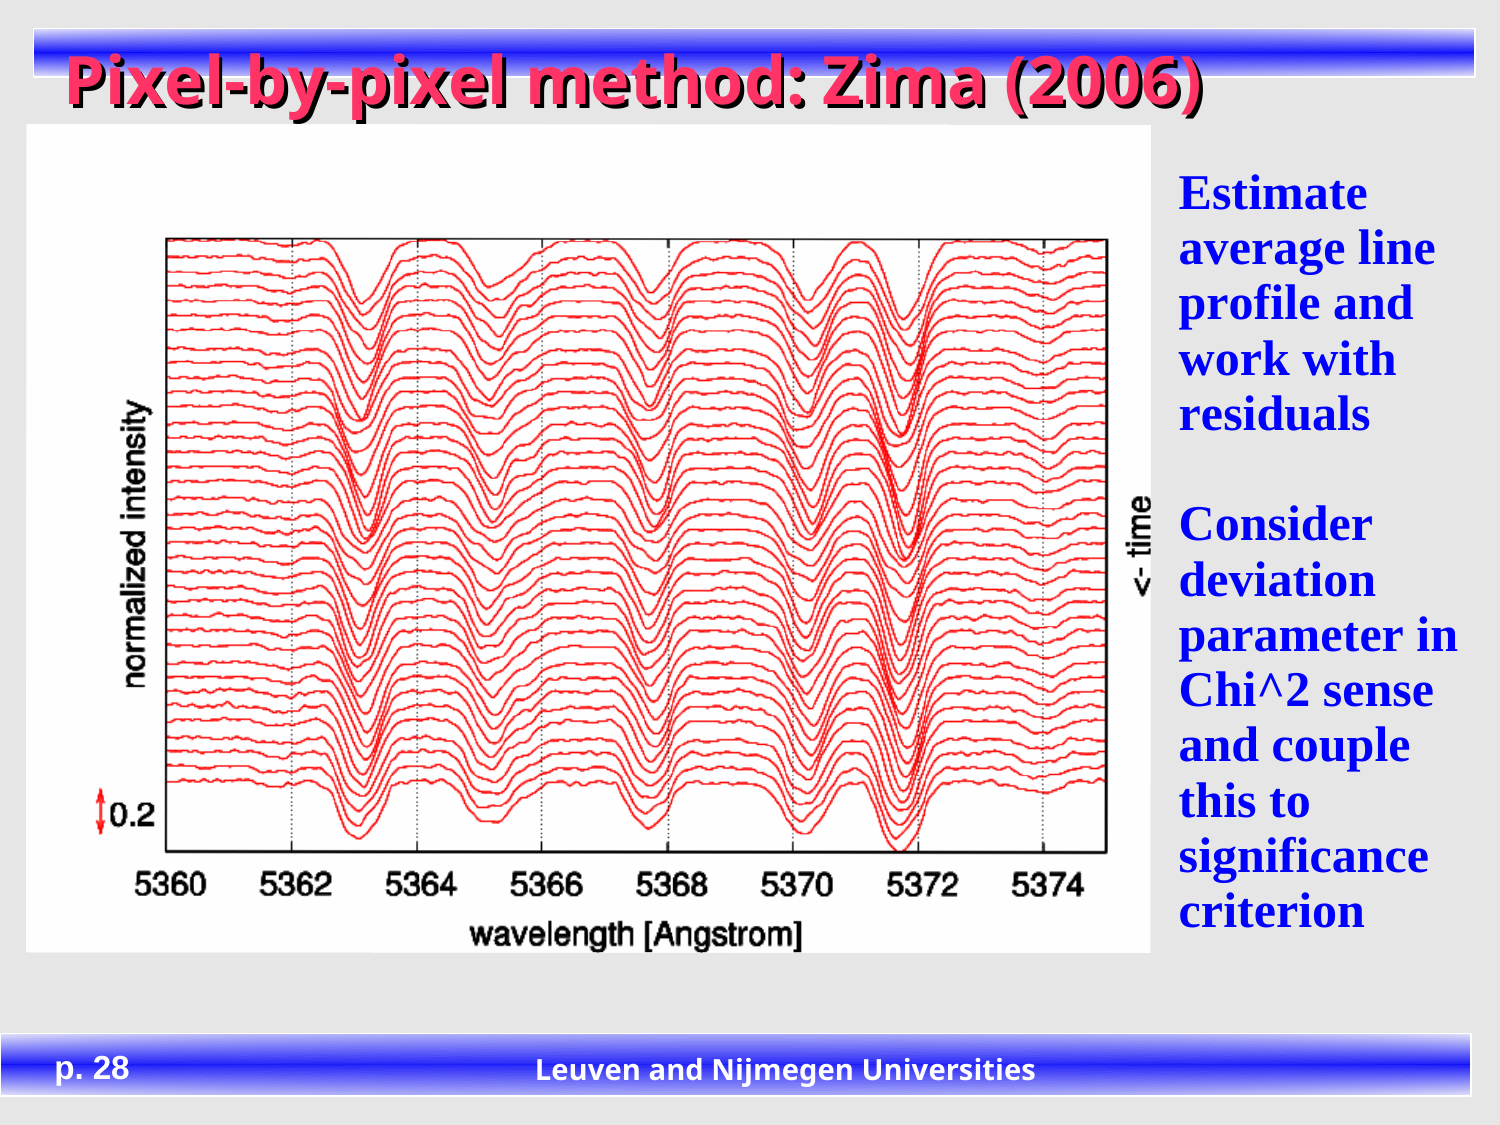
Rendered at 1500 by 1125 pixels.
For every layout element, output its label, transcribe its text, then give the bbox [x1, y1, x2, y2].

text_box Estimate average line profile and work with residuals Consider deviation parameter in Chi^2 sense and couple this to significance criterion [1178, 164, 1500, 982]
picture [25, 123, 1151, 953]
title Pixel-by-pixel method: Zima (2006) [64, 20, 1500, 137]
title Moment method: Briquet & Aerts (2003) [1034, 1070, 1470, 1074]
title Moment method: Briquet & Aerts (2003) [126, 1055, 1470, 1059]
